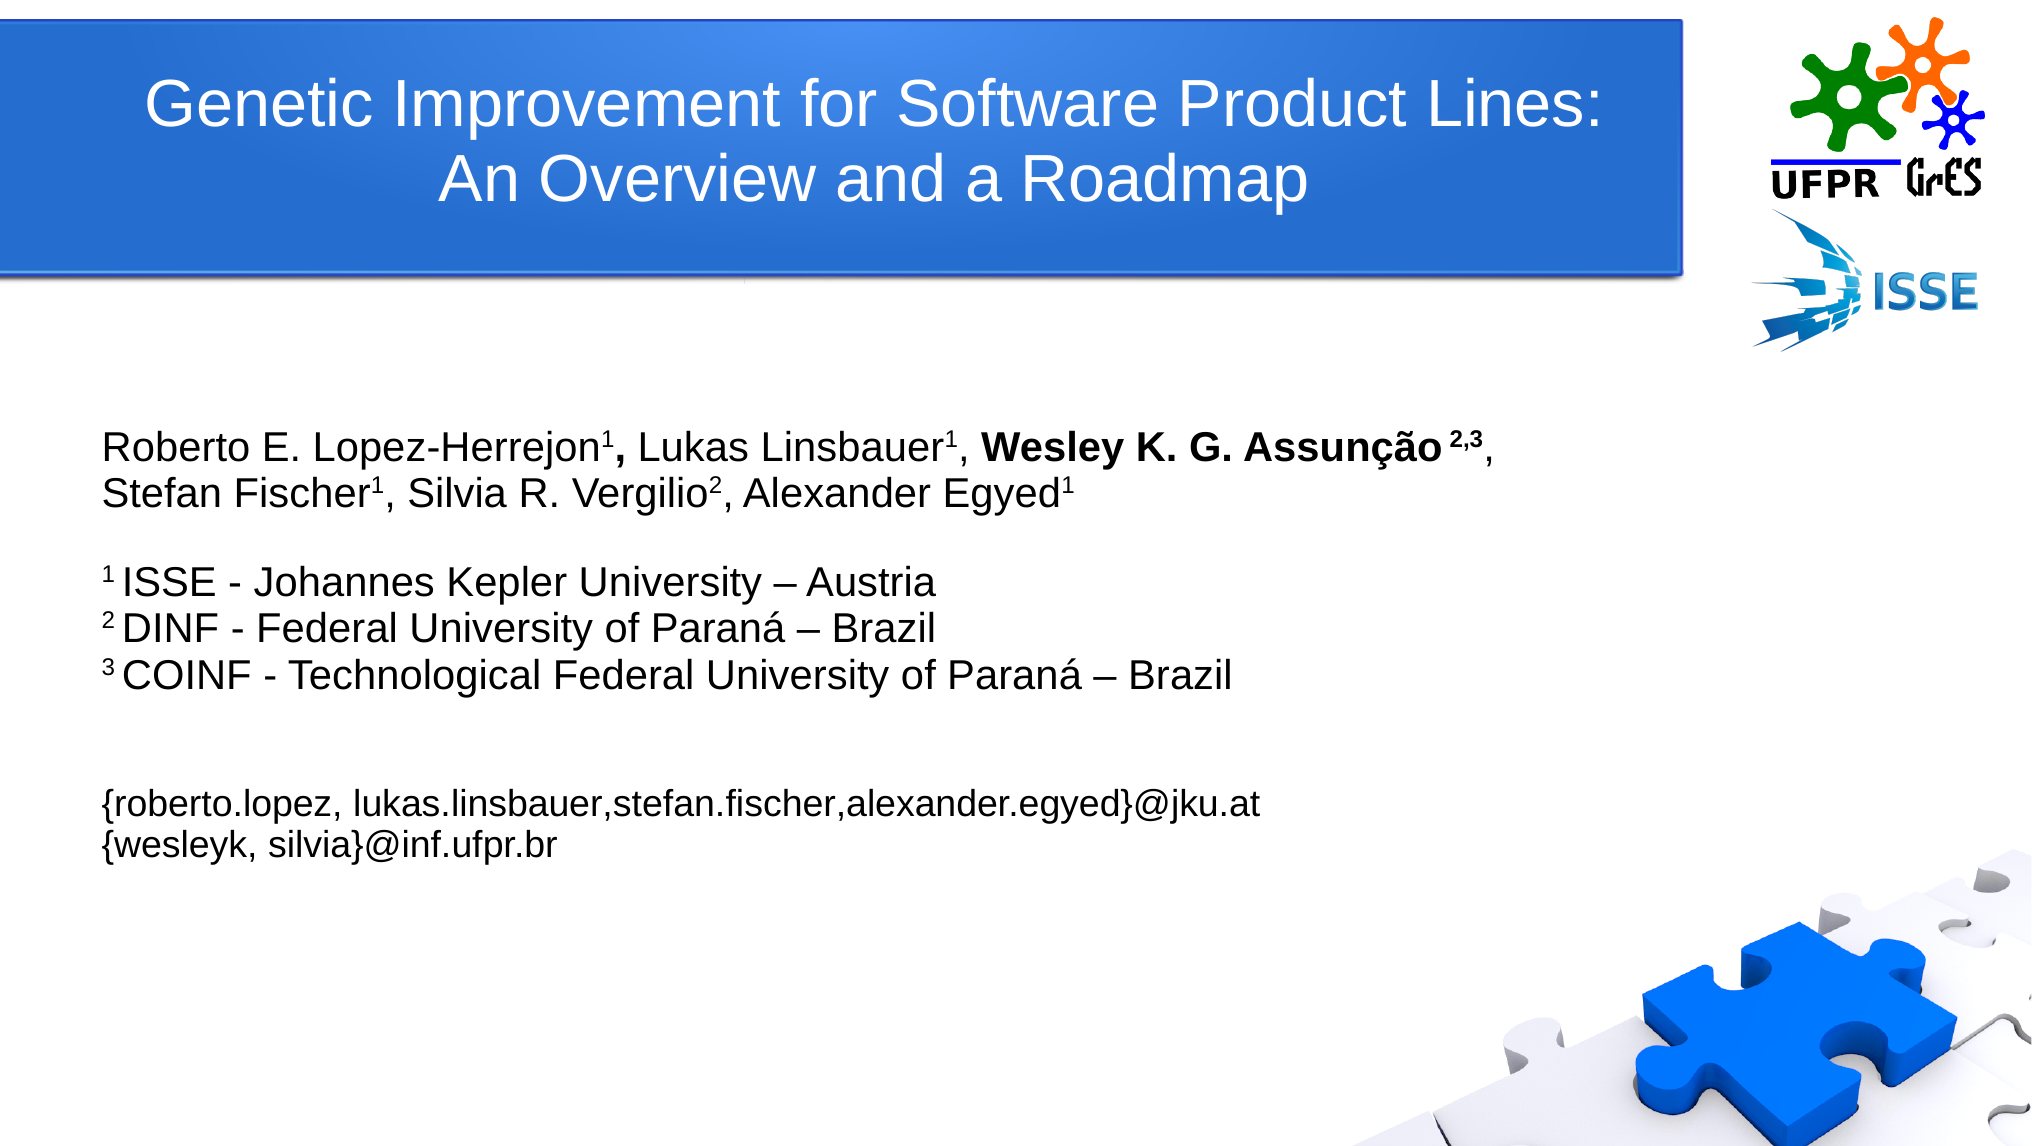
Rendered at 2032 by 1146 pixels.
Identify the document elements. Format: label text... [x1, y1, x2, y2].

title Genetic Improvement for Software Product Lines: An Overview and a Roadmap [101, 45, 1666, 237]
picture [0, 19, 1689, 284]
picture [1334, 753, 2032, 1146]
picture [1771, 17, 1985, 199]
picture [1736, 200, 1997, 366]
subtitle Roberto E. Lopez-Herrejon1, Lukas Linsbauer1, Wesley K. G. Assunção 2,3, Stefan Fischer1, Silvia R. Vergilio2, Alexander Egyed1 1 ISSE - Johannes Kepler University – Austria 2 DINF - Federal University of Paraná – Brazil 3 COINF - Technological Federal University of Paraná – Brazil {roberto.lopez, lukas.linsbauer,stefan.fischer,alexander.egyed}@jku.at {wesleyk, silvia}@inf.ufpr.br [101, 312, 1619, 978]
